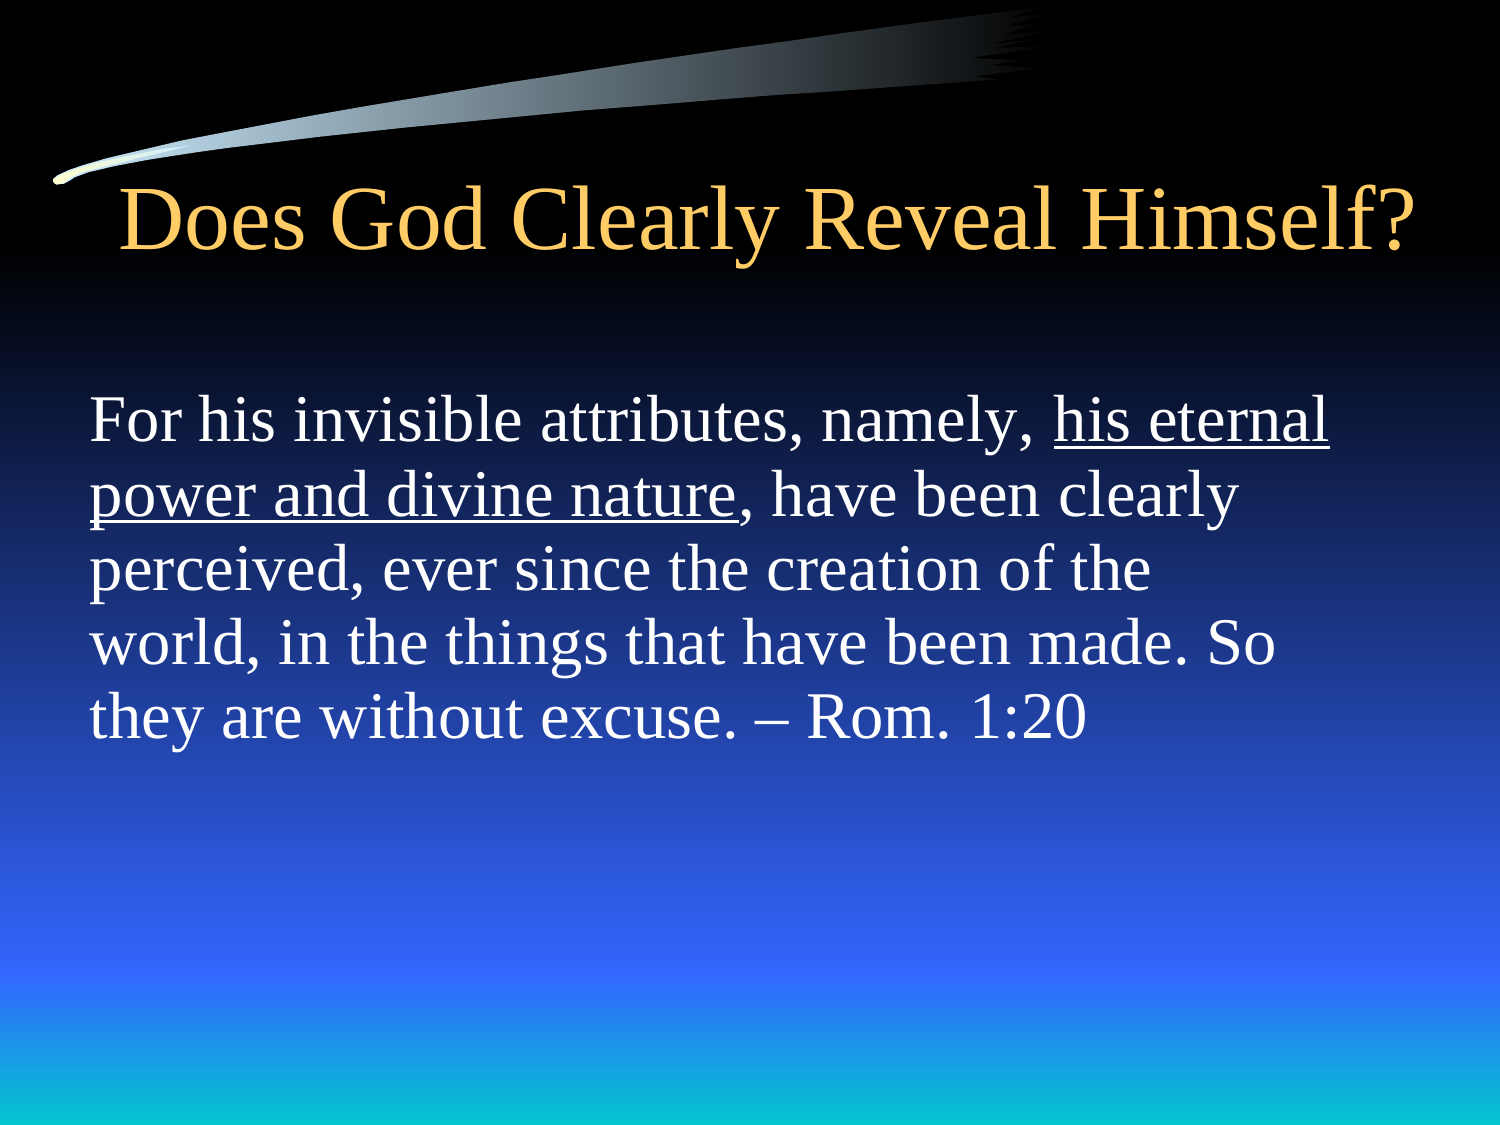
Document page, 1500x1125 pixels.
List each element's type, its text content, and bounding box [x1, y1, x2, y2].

text_box For his invisible attributes, namely, his eternal power and divine nature, have been clearly perceived, ever since the creation of the world, in the things that have been made. So they are without excuse. – Rom. 1:20 [75, 375, 1351, 761]
title Does God Clearly Reveal Himself? [112, 132, 1426, 306]
